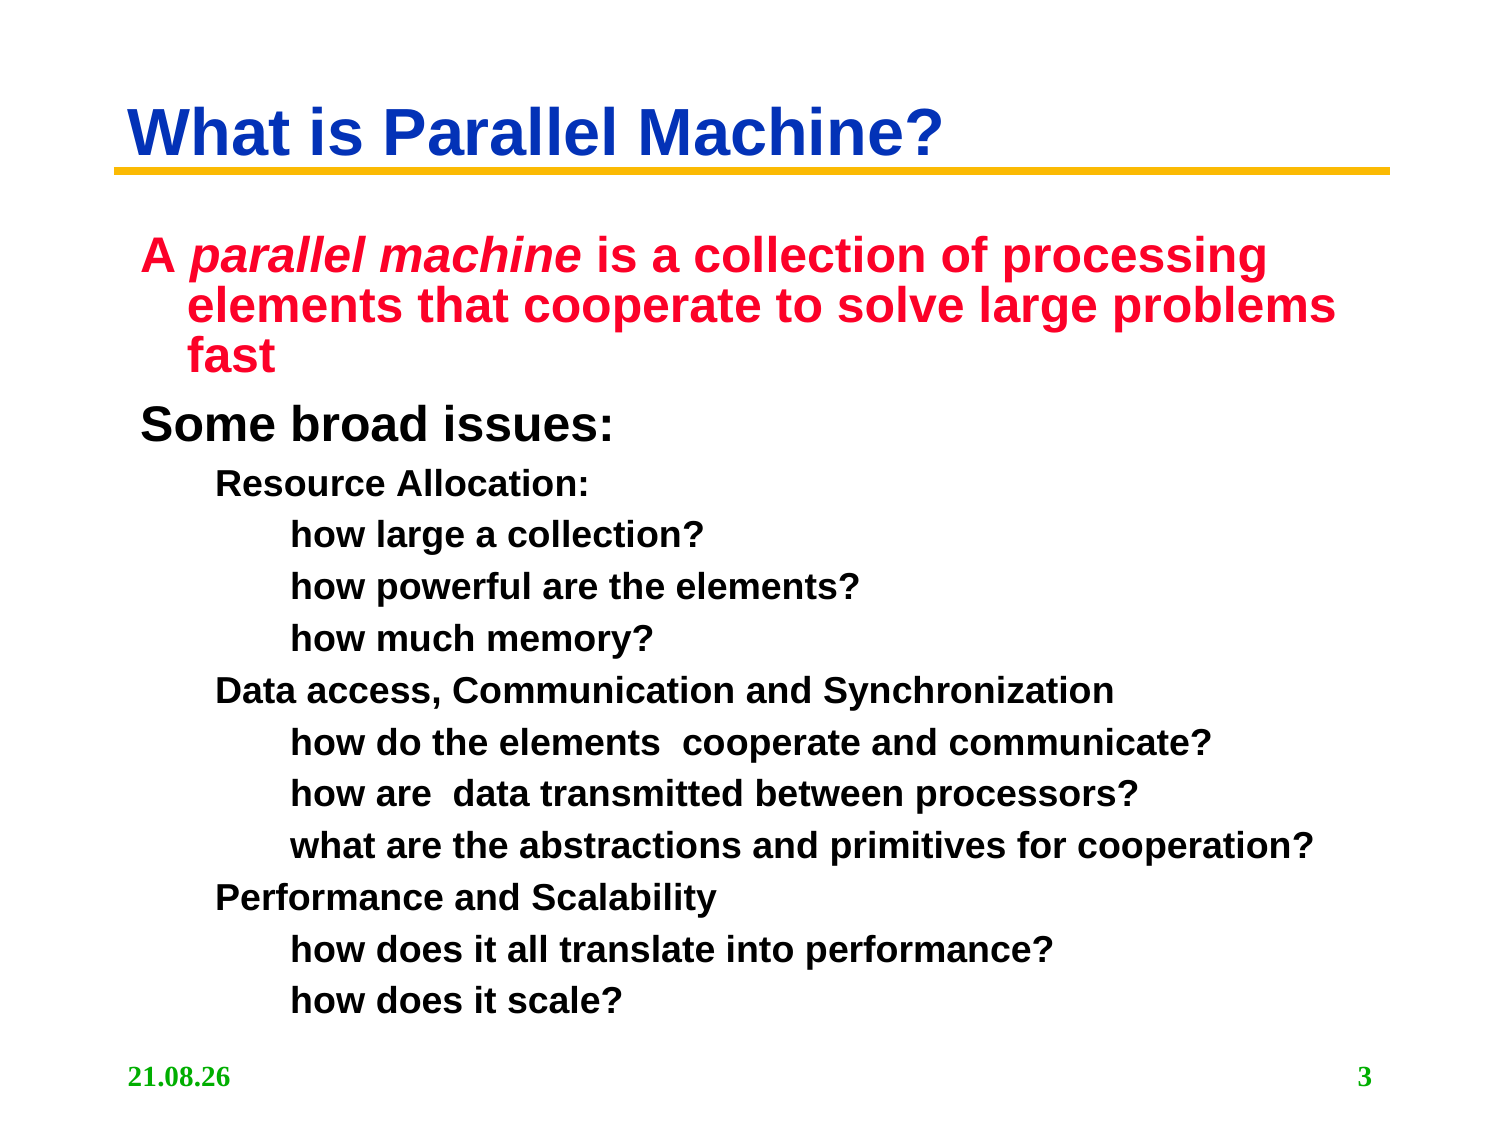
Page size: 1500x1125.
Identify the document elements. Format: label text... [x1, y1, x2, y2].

title What is Parallel Machine? [112, 75, 1372, 196]
list A parallel machine is a collection of processing elements that cooperate to solve large problems fast Some broad issues: Resource Allocation: how large a collection? how powerful are the elements? how much memory? Data access, Communication and Synchronization how do the elements cooperate and communicate? how are data transmitted between processors? what are the abstractions and primitives for cooperation? Performance and Scalability how does it all translate into performance? how does it scale? [125, 224, 1375, 1125]
